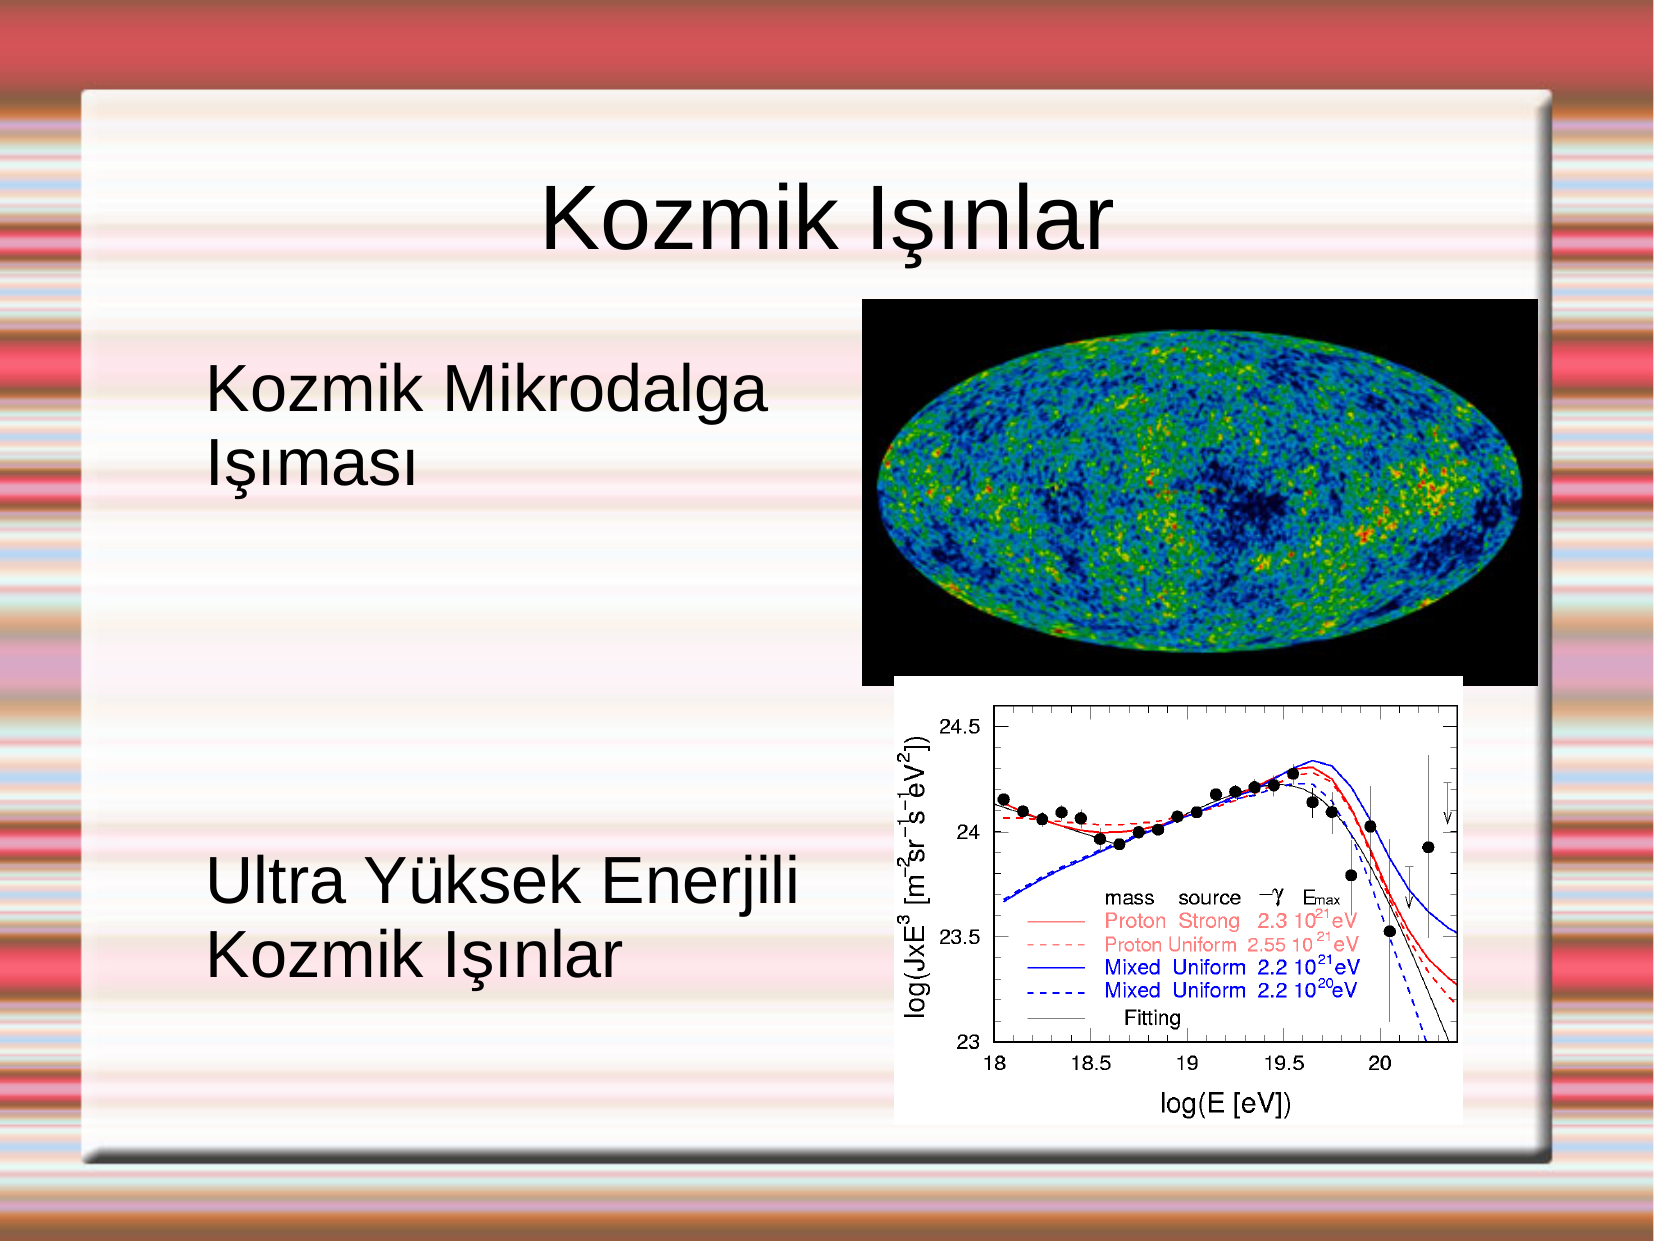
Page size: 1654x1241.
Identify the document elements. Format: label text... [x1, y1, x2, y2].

picture [0, 0, 1654, 1241]
list Kozmik Mikrodalga Işıması Ultra Yüksek Enerjili Kozmik Işınlar [134, 350, 809, 1133]
title Kozmik Işınlar [121, 114, 1534, 322]
list [842, 350, 1517, 1118]
